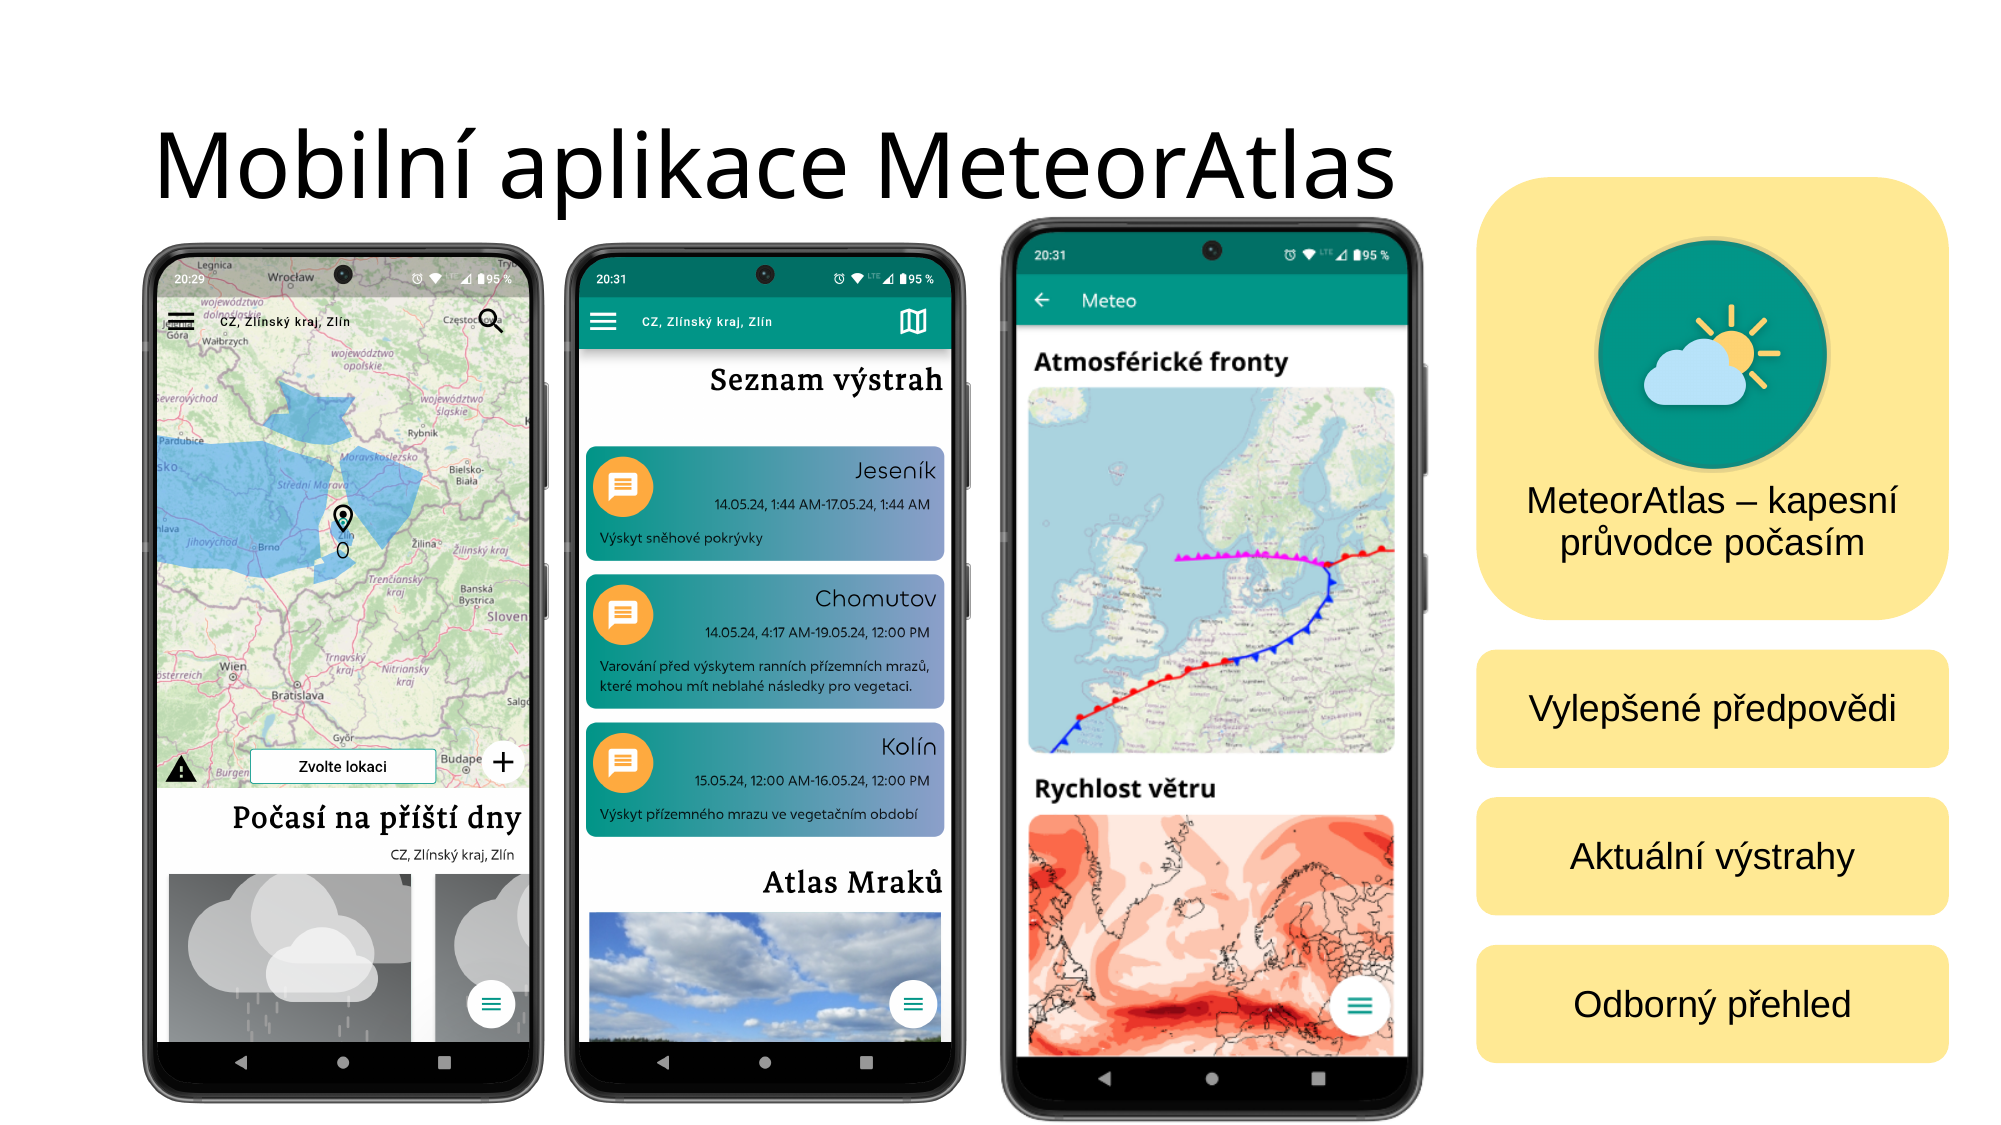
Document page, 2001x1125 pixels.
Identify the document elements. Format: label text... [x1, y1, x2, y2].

text_box [1476, 177, 1949, 621]
text_box MeteorAtlas – kapesní průvodce počasím [1505, 472, 1920, 572]
text_box Aktuální výstrahy [1476, 797, 1949, 916]
picture [1594, 236, 1831, 472]
text_box Vylepšené předpovědi [1476, 649, 1949, 768]
picture [88, 188, 1447, 1125]
title Mobilní aplikace MeteorAtlas [137, 59, 1863, 278]
text_box Odborný přehled [1476, 944, 1949, 1064]
